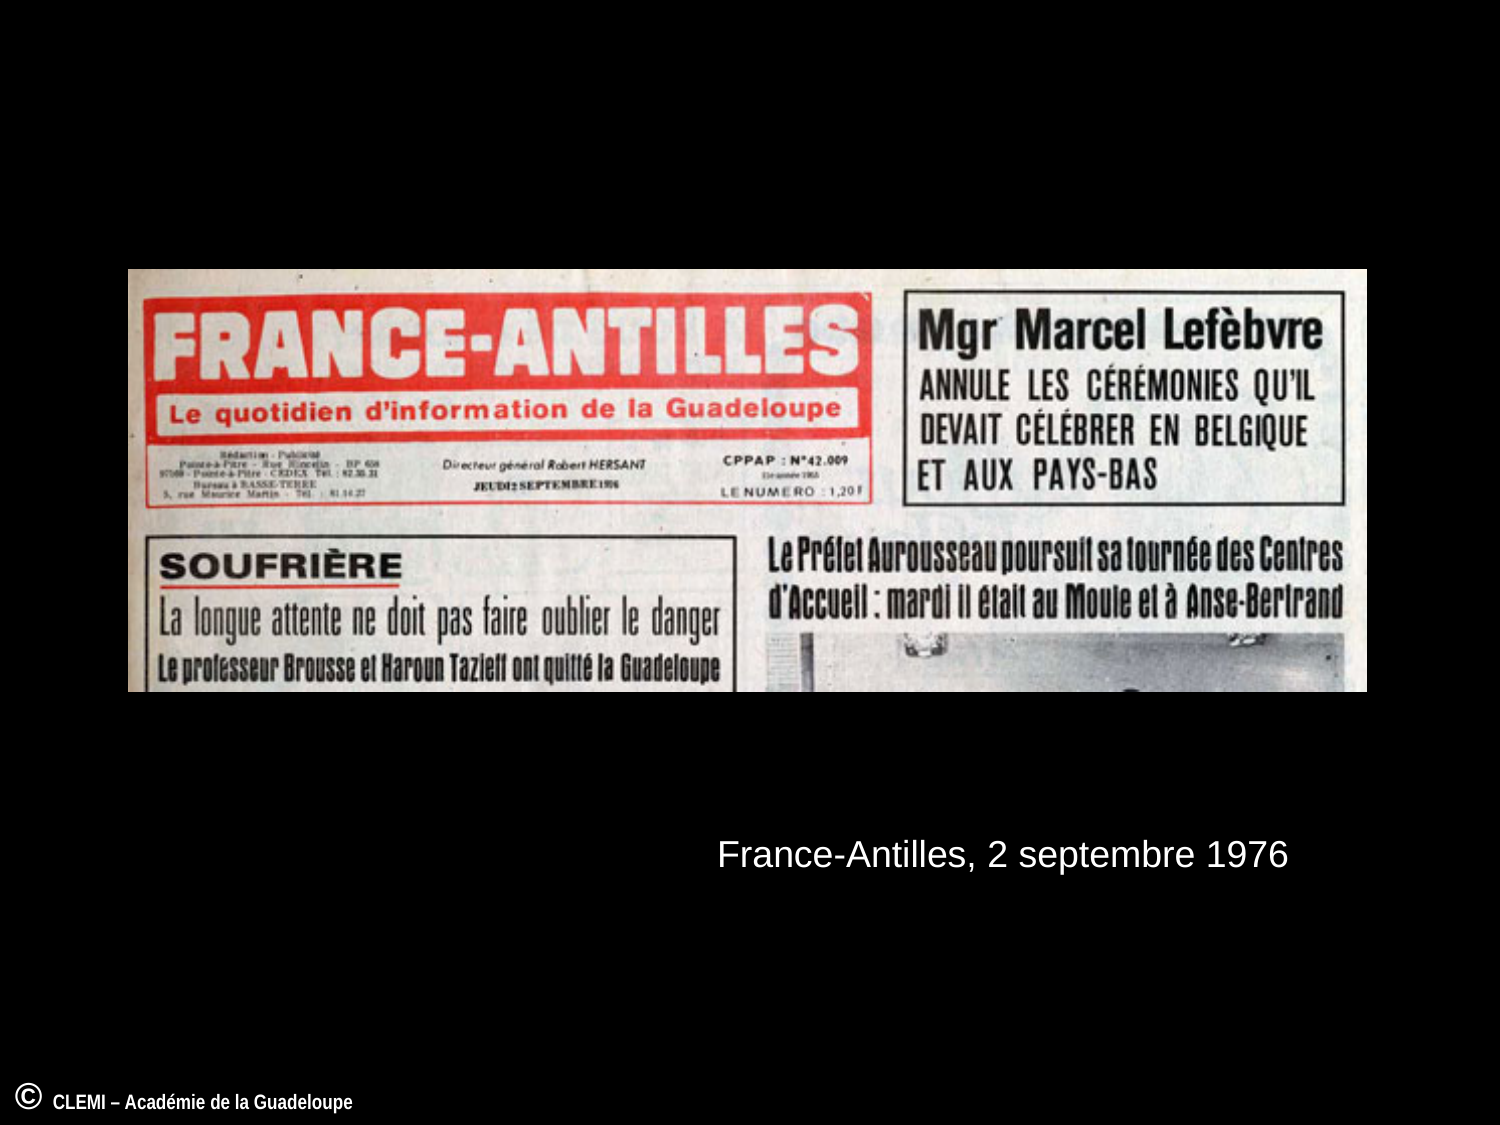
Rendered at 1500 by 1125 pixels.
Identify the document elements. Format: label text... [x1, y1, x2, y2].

title France-Antilles, 2 septembre 1976 [539, 820, 1468, 889]
picture [128, 269, 1367, 692]
text_box © CLEMI – Académie de la Guadeloupe [0, 1067, 575, 1125]
